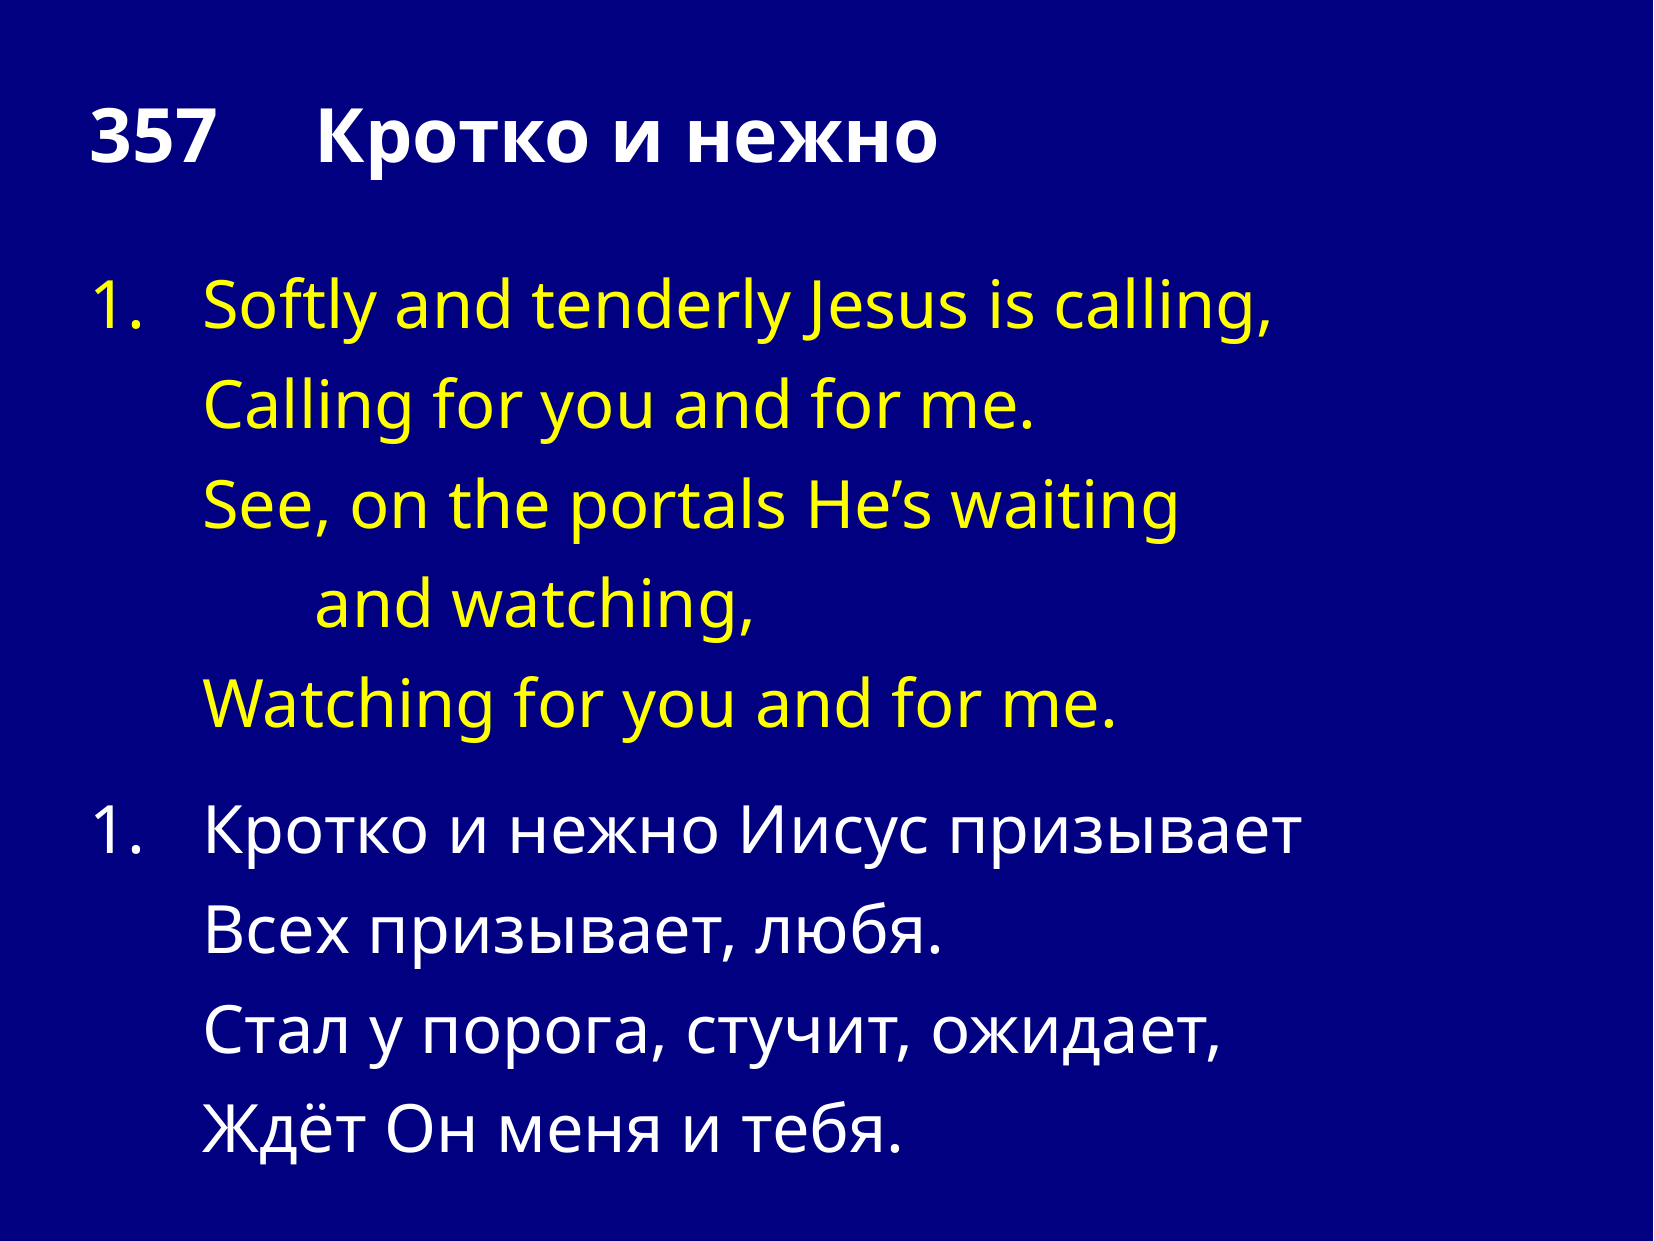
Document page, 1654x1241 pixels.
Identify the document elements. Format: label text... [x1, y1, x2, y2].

text_box 357 Кротко и нежно [75, 75, 1576, 188]
text_box 1. Кротко и нежно Иисус призывает Всех призывает, любя. Стал у порога, стучит, ожидает, Ждёт Он меня и тебя. [75, 675, 1576, 1163]
text_box 1. Softly and tenderly Jesus is calling, Calling for you and for me. See, on the portals He’s waiting and watching, Watching for you and for me. [75, 188, 1576, 675]
